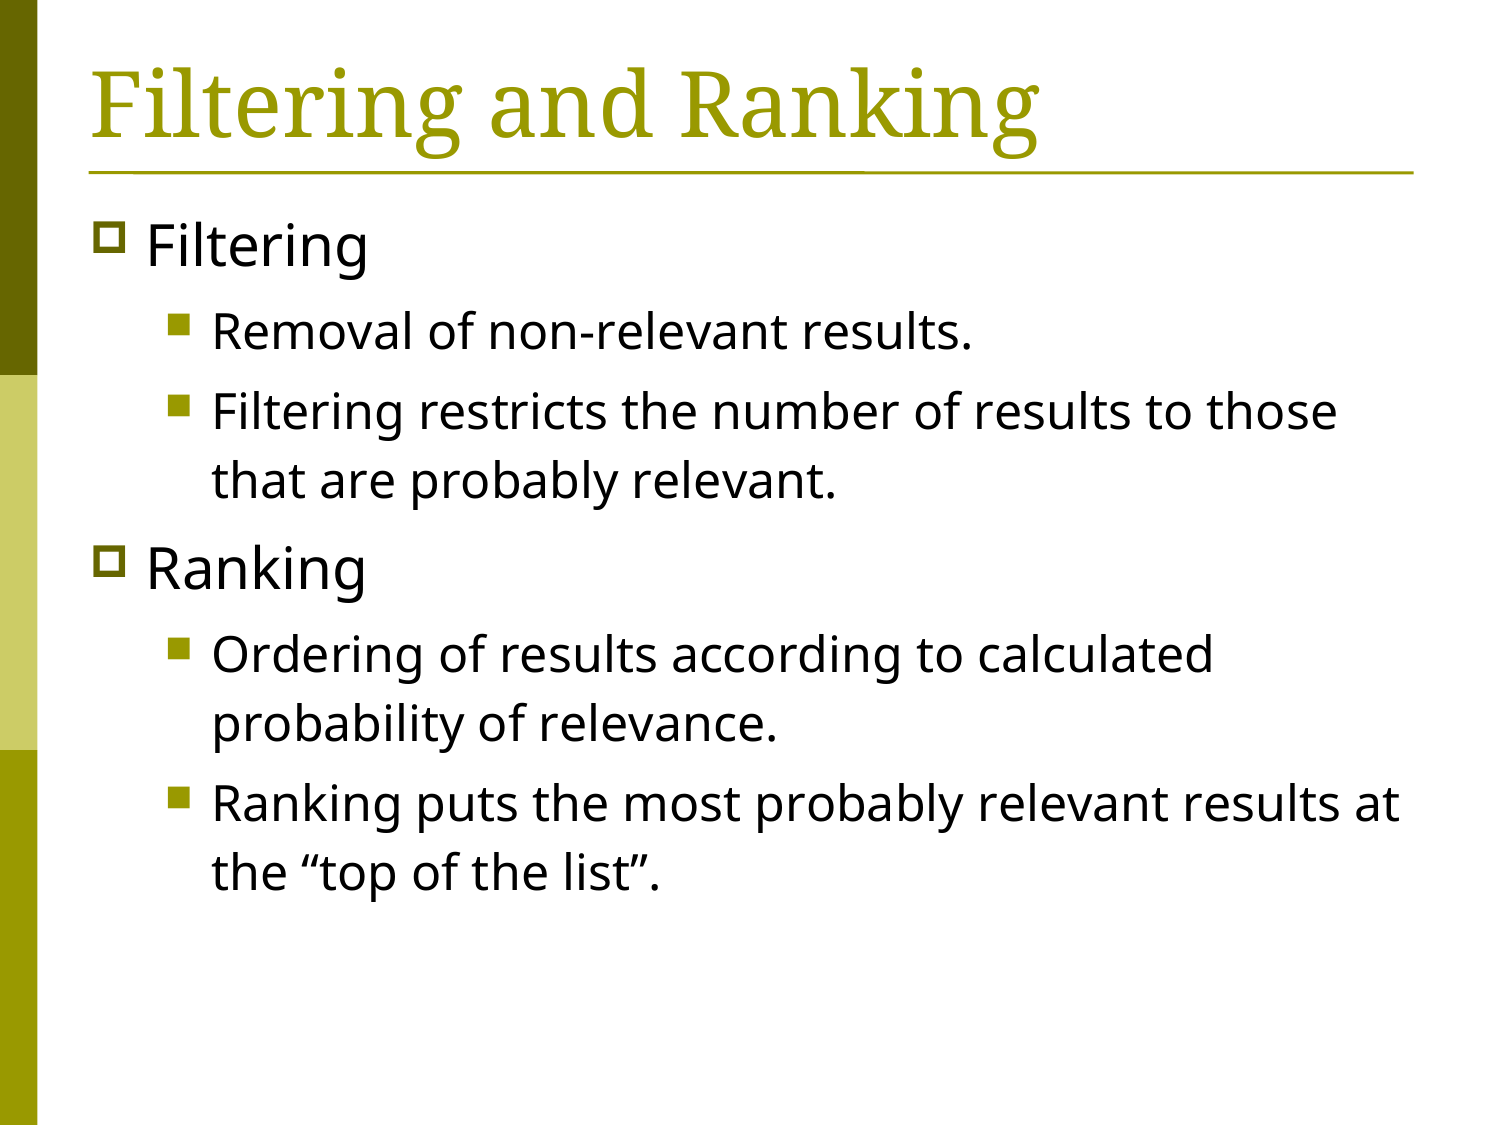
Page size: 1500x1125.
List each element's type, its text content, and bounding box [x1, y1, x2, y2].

title Filtering and Ranking [75, 45, 1426, 173]
list Filtering Removal of non-relevant results. Filtering restricts the number of results to those that are probably relevant. Ranking Ordering of results according to calculated probability of relevance. Ranking puts the most probably relevant results at the “top of the list”. [75, 196, 1426, 1006]
